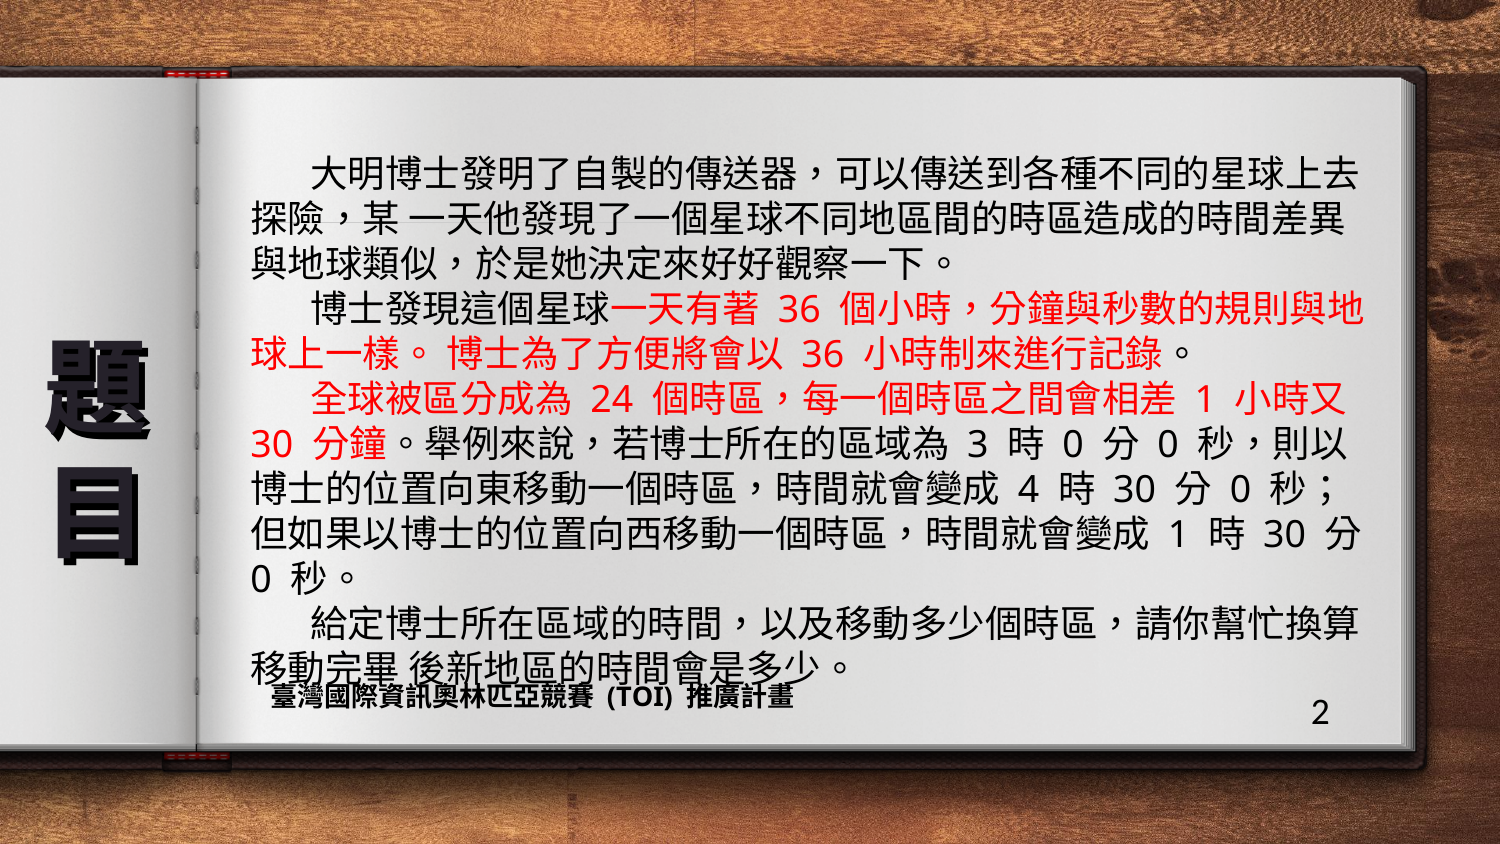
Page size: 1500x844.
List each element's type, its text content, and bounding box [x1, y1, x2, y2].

text_box [1295, 672, 1386, 737]
text_box 大明博士發明了自製的傳送器，可以傳送到各種不同的星球上去探險，某 一天他發現了一個星球不同地區間的時區造成的時間差異與地球類似，於是她決定來好好觀察一下。 博士發現這個星球一天有著 36 個小時，分鐘與秒數的規則與地球上一樣。 博士為了方便將會以 36 小時制來進行記錄。 全球被區分成為 24 個時區，每一個時區之間會相差 1 小時又 30 分鐘。舉例來說，若博士所在的區域為 3 時 0 分 0 秒，則以博士的位置向東移動一個時區，時間就會變成 4 時 30 分 0 秒；但如果以博士的位置向西移動一個時區，時間就會變成 1 時 30 分 0 秒。 給定博士所在區域的時間，以及移動多少個時區，請你幫忙換算移動完畢 後新地區的時間會是多少。 [235, 142, 1386, 658]
title 題 目 [28, 306, 210, 552]
